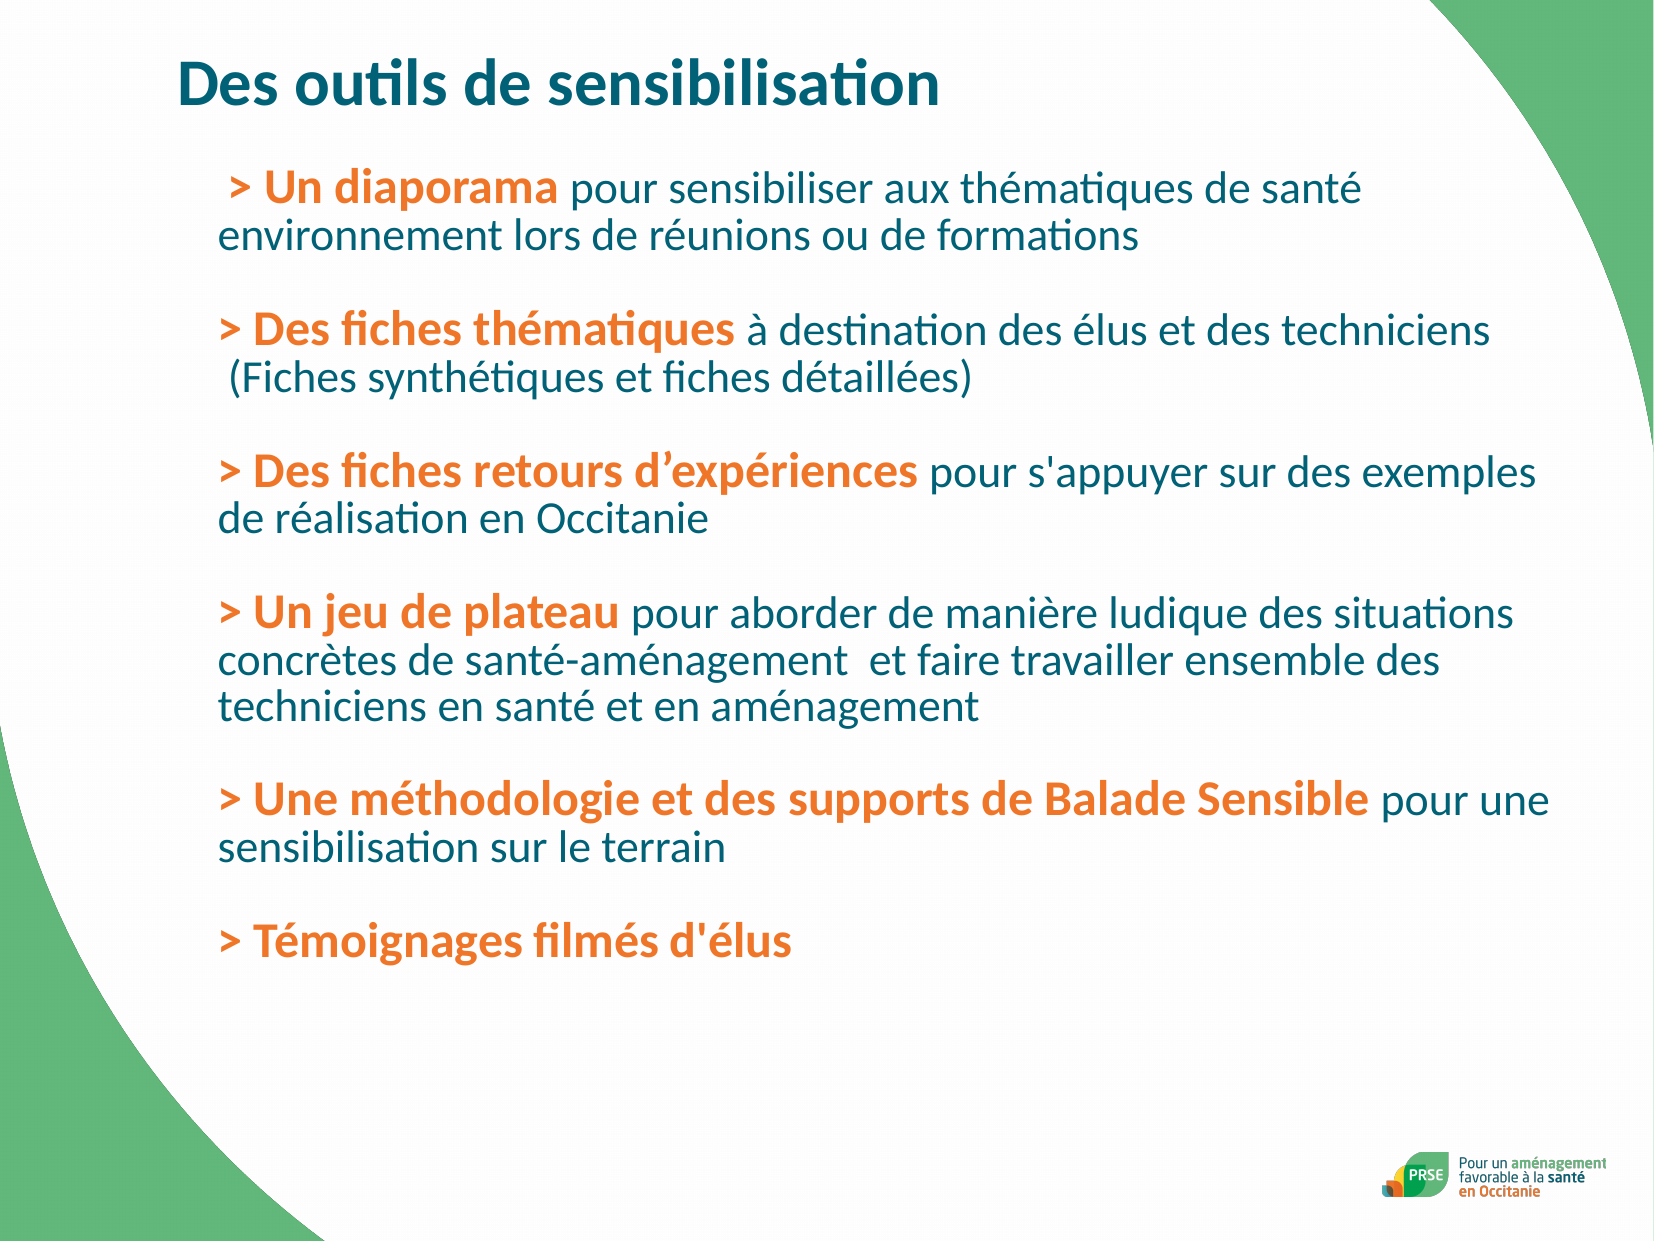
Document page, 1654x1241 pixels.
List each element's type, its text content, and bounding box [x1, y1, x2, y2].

text_box > Un diaporama pour sensibiliser aux thématiques de santé environnement lors de réunions ou de formations > Des fiches thématiques à destination des élus et des techniciens (Fiches synthétiques et fiches détaillées) > Des fiches retours d’expériences pour s'appuyer sur des exemples de réalisation en Occitanie > Un jeu de plateau pour aborder de manière ludique des situations concrètes de santé-aménagement et faire travailler ensemble des techniciens en santé et en aménagement > Une méthodologie et des supports de Balade Sensible pour une sensibilisation sur le terrain > Témoignages filmés d'élus [202, 159, 1609, 1158]
picture [0, 0, 1654, 1241]
title Des outils de sensibilisation [177, 12, 1619, 166]
